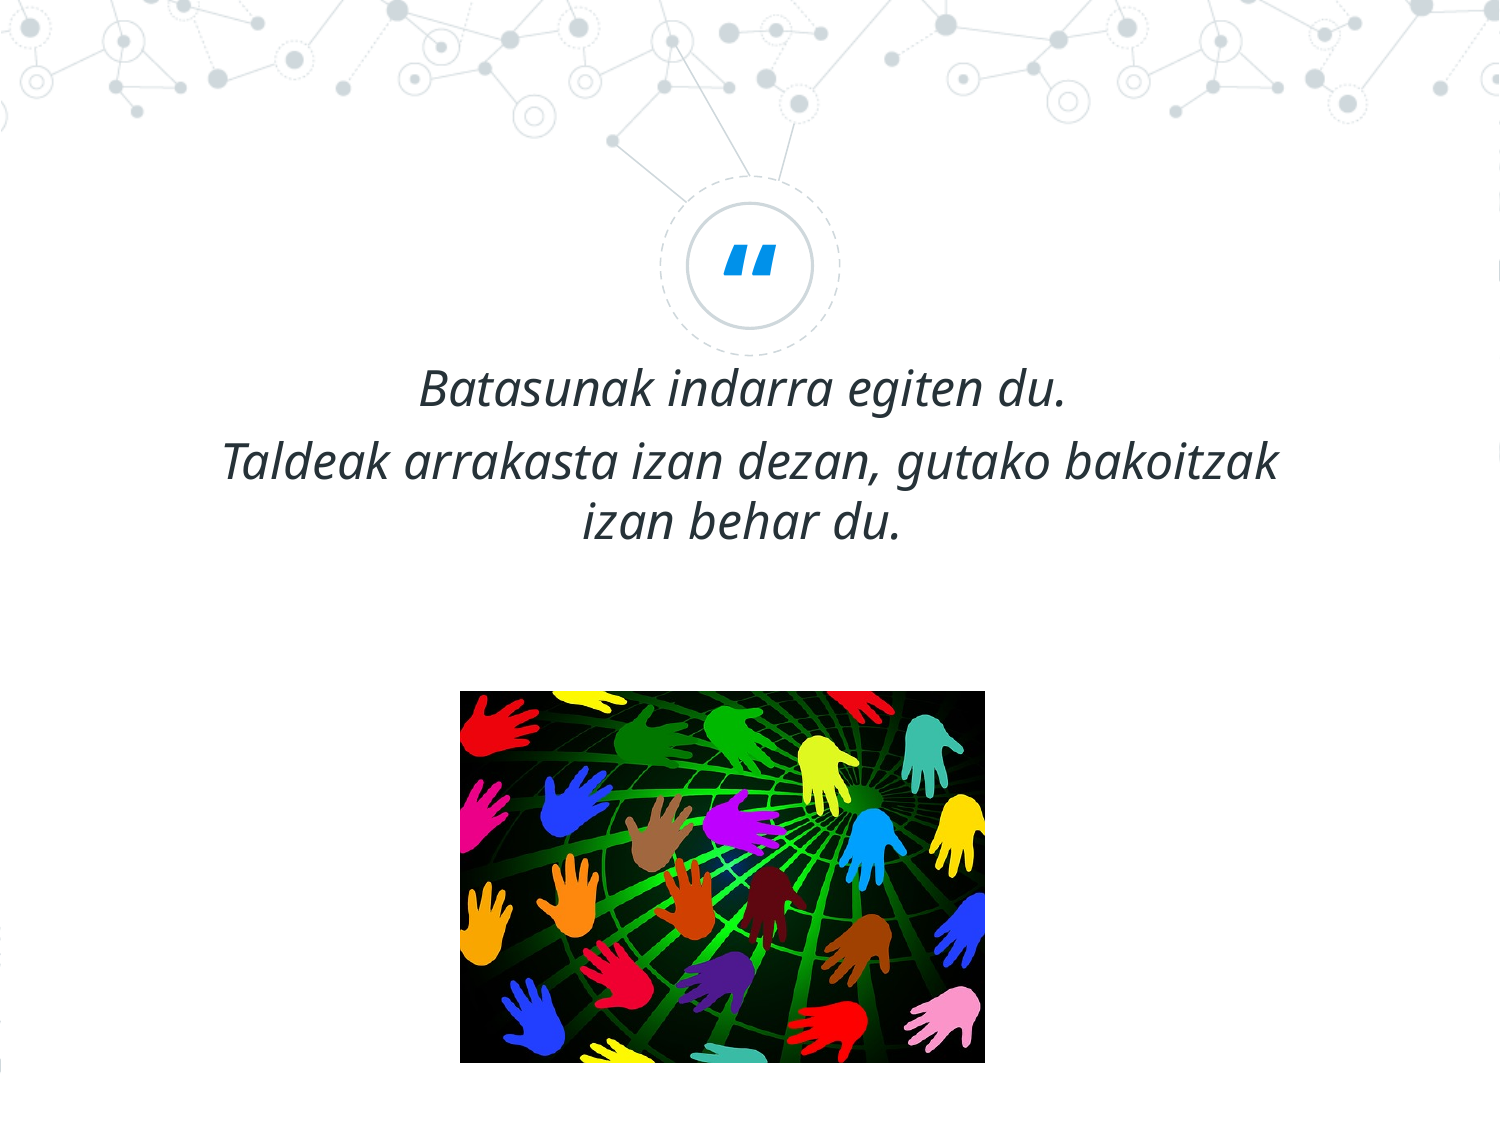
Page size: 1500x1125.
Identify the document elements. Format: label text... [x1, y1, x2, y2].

picture [0, 0, 1500, 1125]
list Batasunak indarra egiten du. Taldeak arrakasta izan dezan, gutako bakoitzak izan behar du. [199, 341, 1301, 605]
